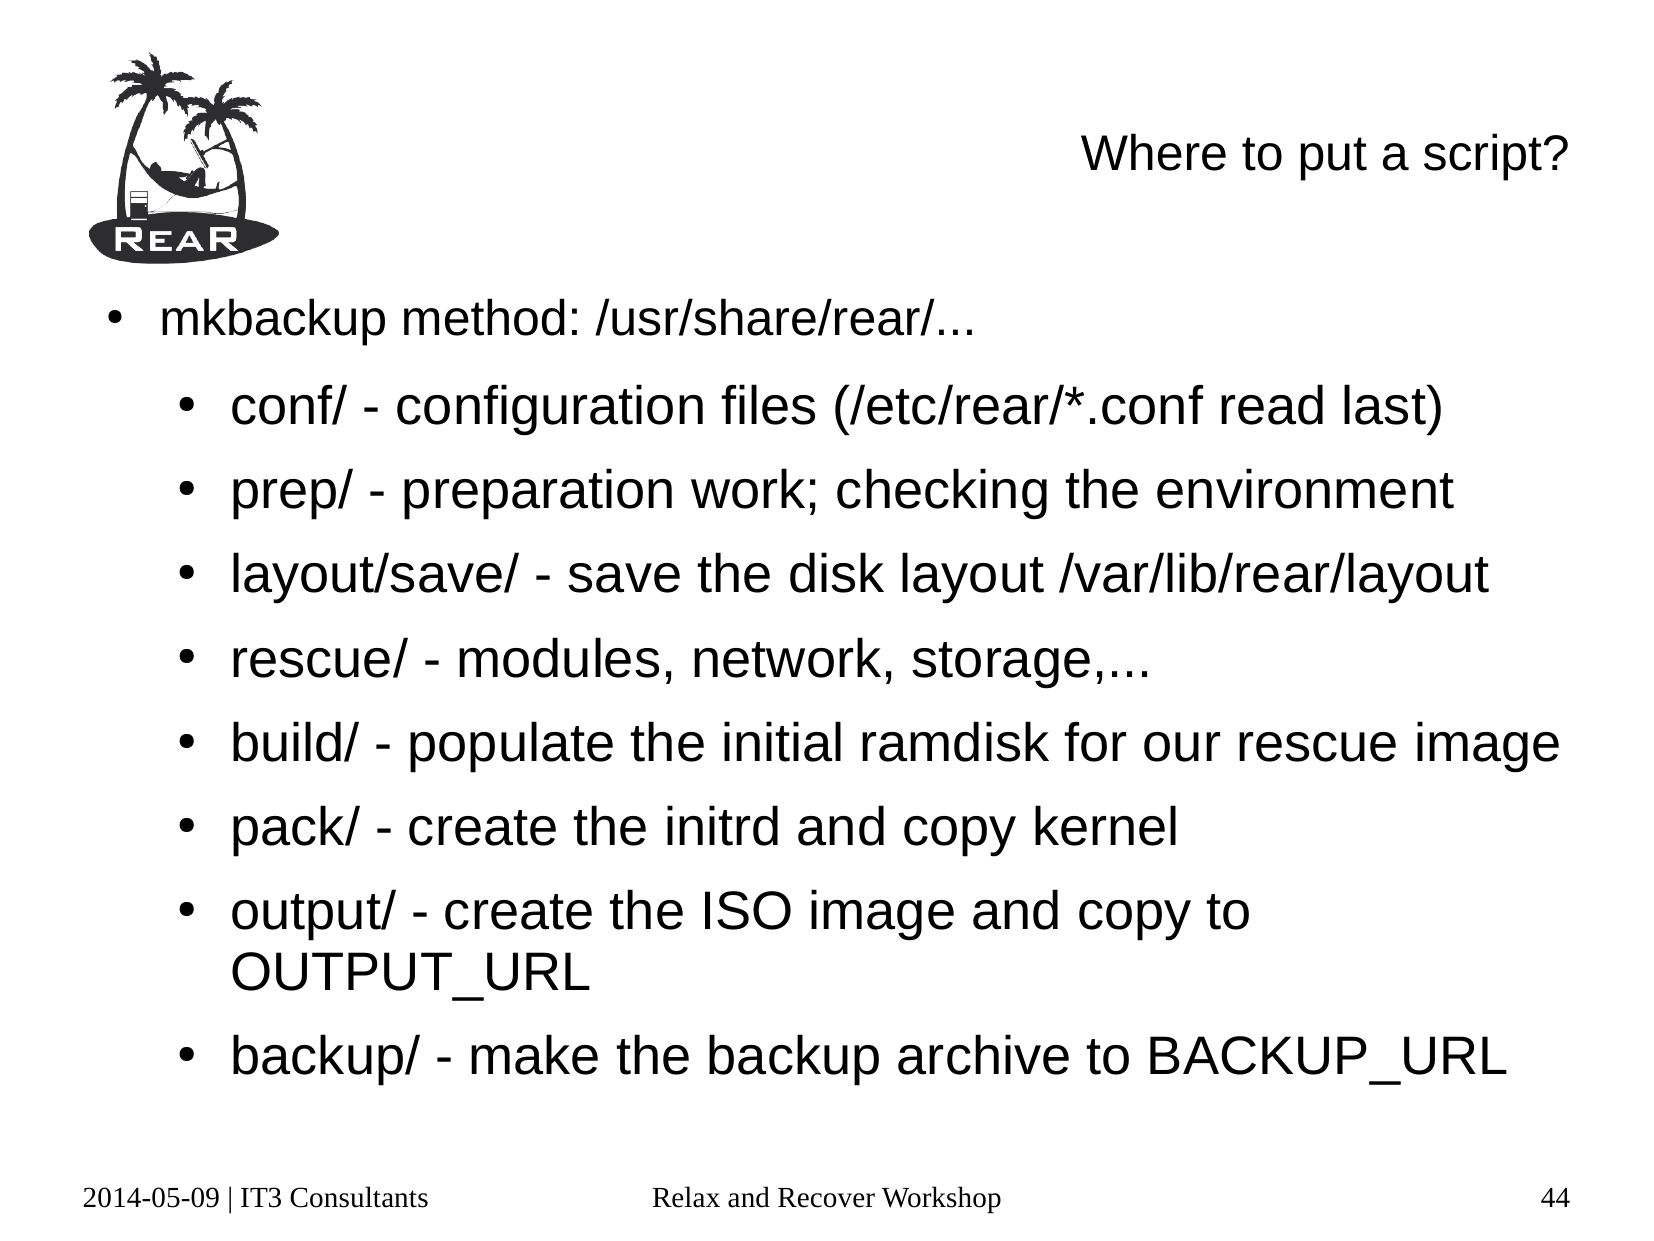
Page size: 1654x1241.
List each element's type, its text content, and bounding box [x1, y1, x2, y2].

list mkbackup method: /usr/share/rear/... conf/ - configuration files (/etc/rear/*.conf read last) prep/ - preparation work; checking the environment layout/save/ - save the disk layout /var/lib/rear/layout rescue/ - modules, network, storage,... build/ - populate the initial ramdisk for our rescue image pack/ - create the initrd and copy kernel output/ - create the ISO image and copy to OUTPUT_URL backup/ - make the backup archive to BACKUP_URL [88, 290, 1624, 1152]
title Where to put a script? [295, 49, 1571, 257]
picture [88, 52, 279, 266]
